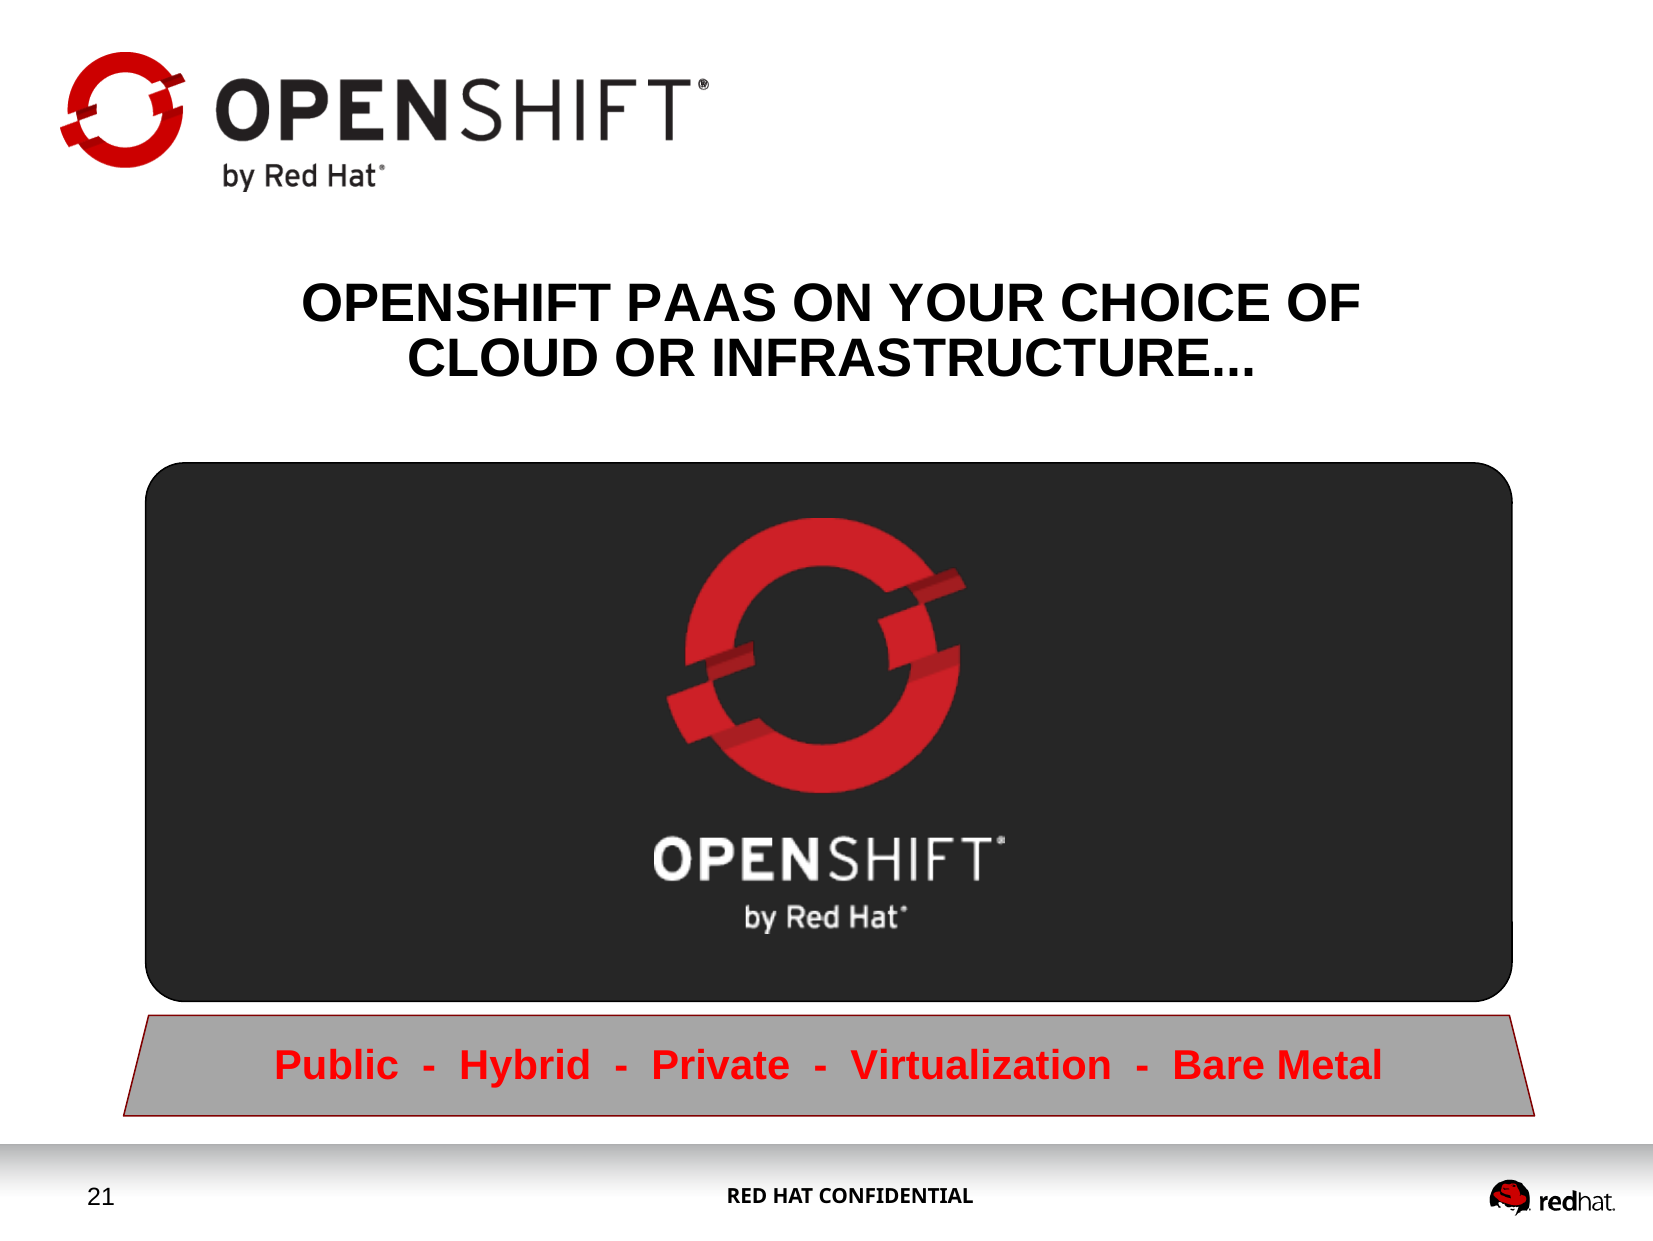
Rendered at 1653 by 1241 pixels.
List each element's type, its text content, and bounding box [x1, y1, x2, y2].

picture [0, 1144, 1653, 1241]
picture [60, 52, 709, 192]
text_box [145, 462, 1512, 1002]
text_box Public - Hybrid - Private - Virtualization - Bare Metal [123, 1015, 1535, 1116]
picture [654, 518, 1005, 934]
text_box OPENSHIFT PAAS ON YOUR CHOICE OF CLOUD OR INFRASTRUCTURE... [225, 270, 1441, 406]
